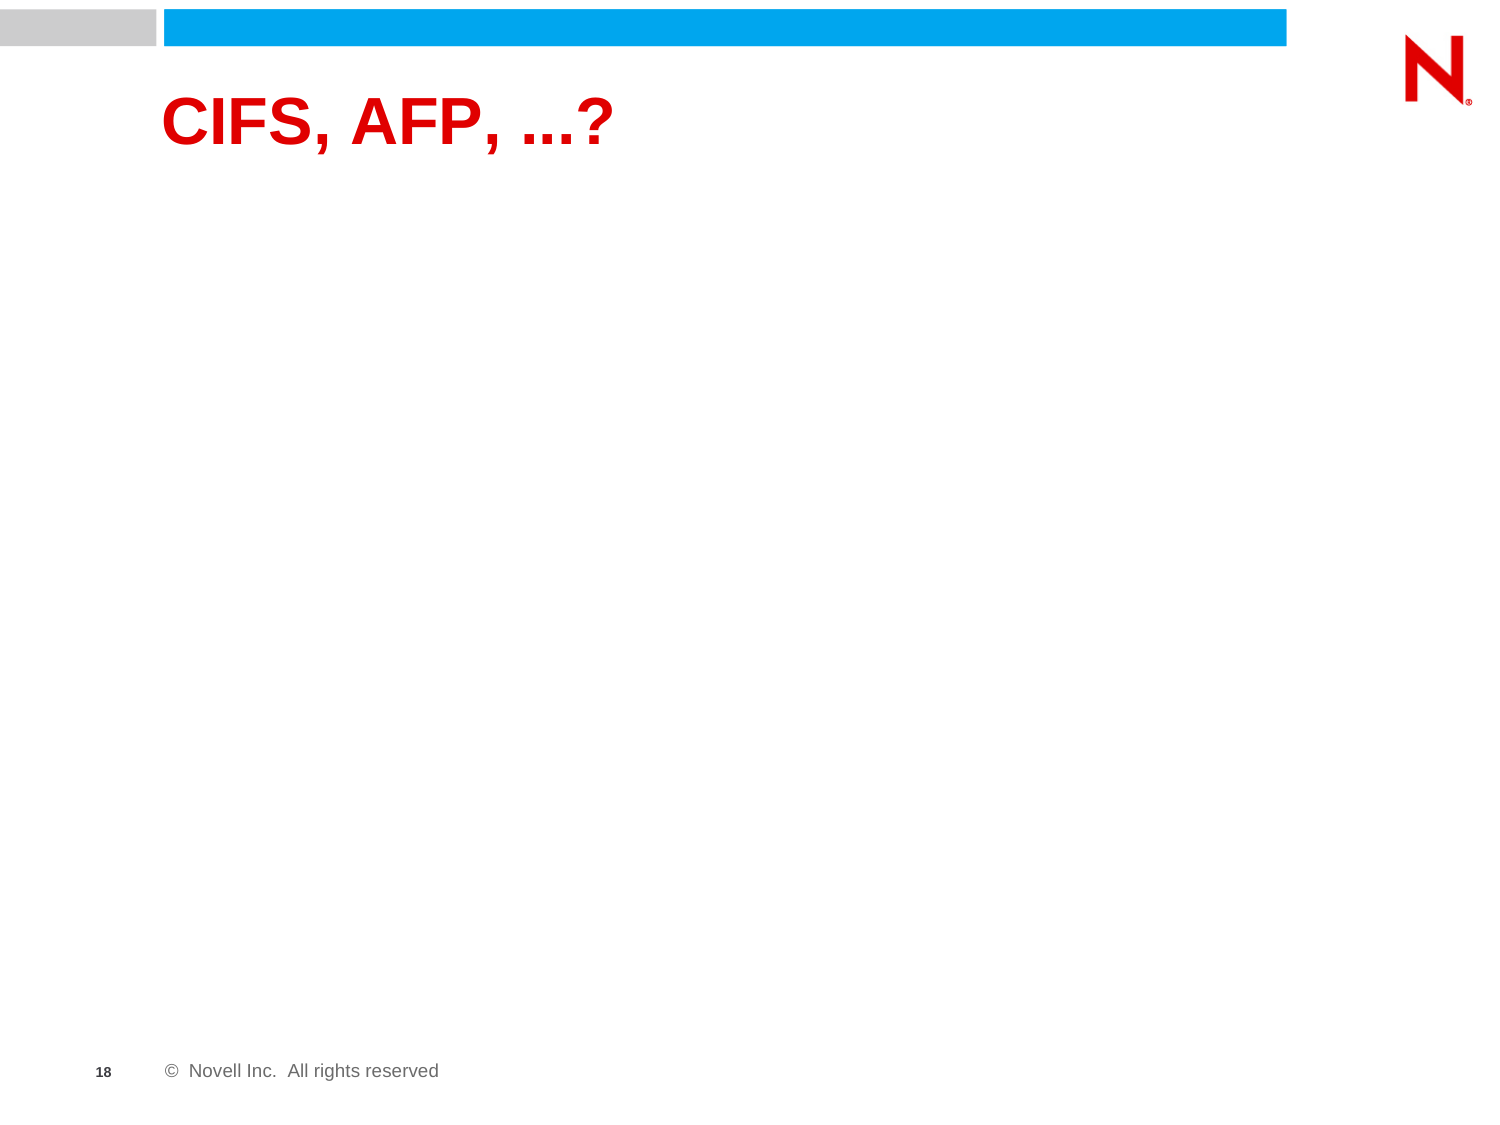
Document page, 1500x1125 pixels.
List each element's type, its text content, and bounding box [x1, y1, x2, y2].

title CIFS, AFP, ...? [161, 41, 1383, 205]
picture [1403, 32, 1473, 107]
